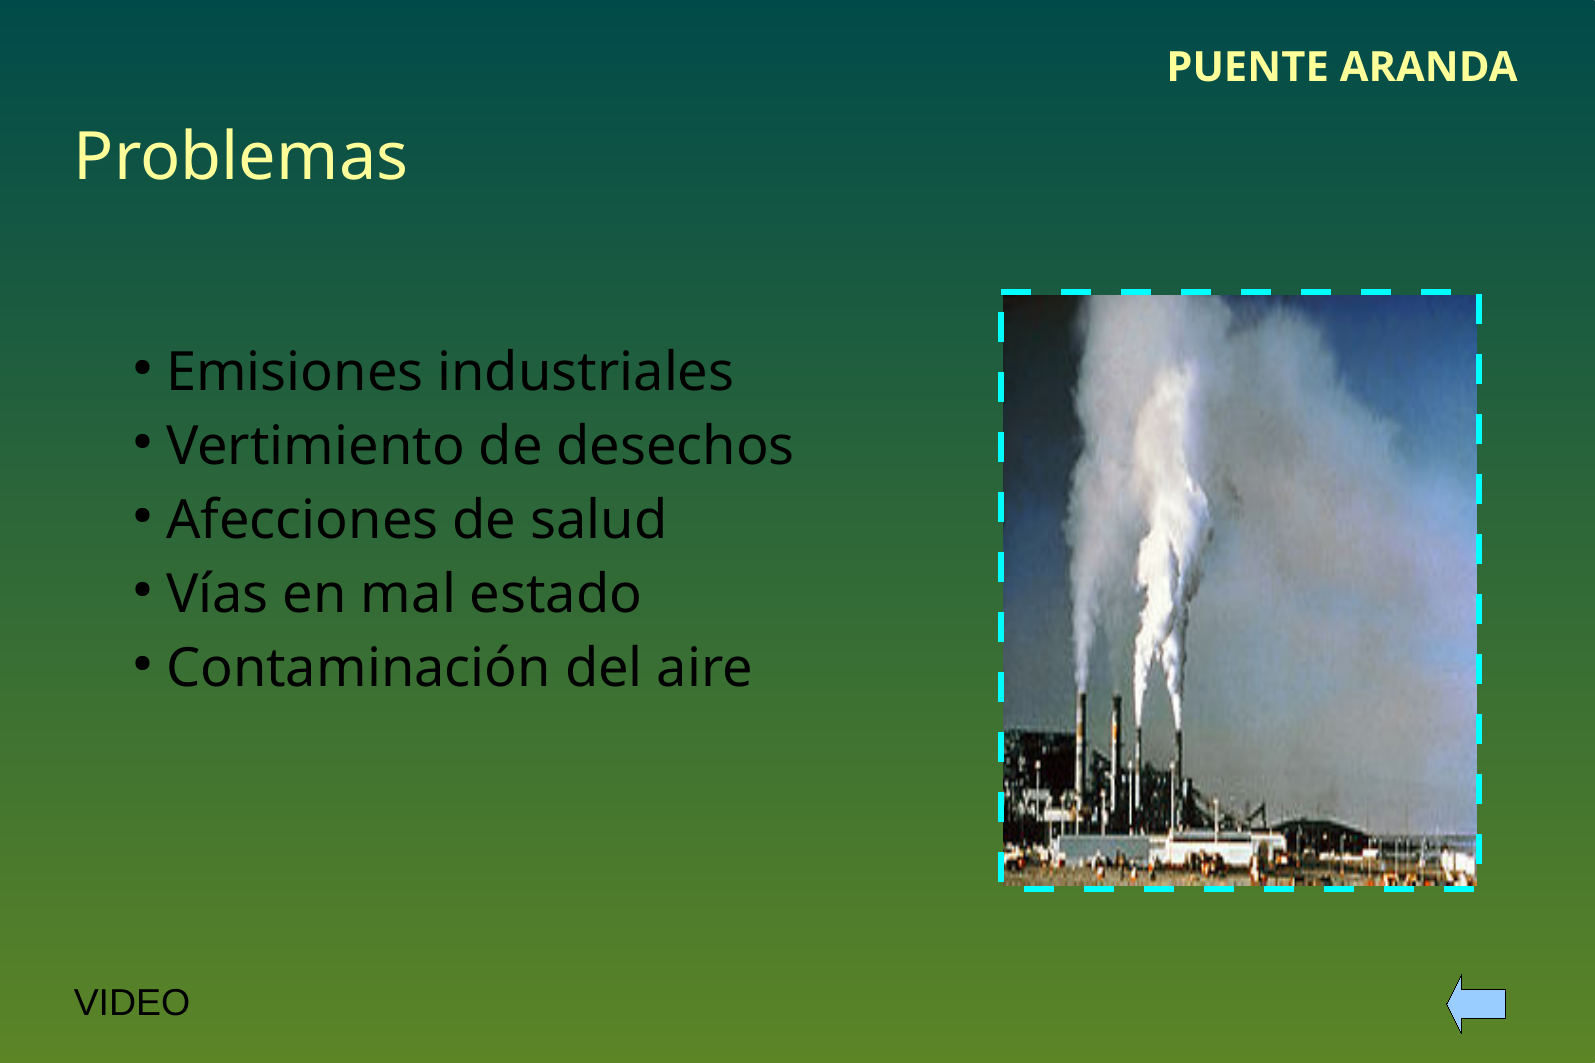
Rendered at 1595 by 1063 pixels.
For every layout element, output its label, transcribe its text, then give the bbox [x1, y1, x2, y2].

text_box VIDEO [59, 974, 207, 1032]
picture [1003, 295, 1477, 886]
text_box Problemas [59, 101, 1418, 958]
text_box Emisiones industriales Vertimiento de desechos Afecciones de salud Vías en mal estado Contaminación del aire [118, 324, 857, 886]
text_box PUENTE ARANDA [1151, 29, 1565, 91]
text_box [0, 0, 1595, 1063]
